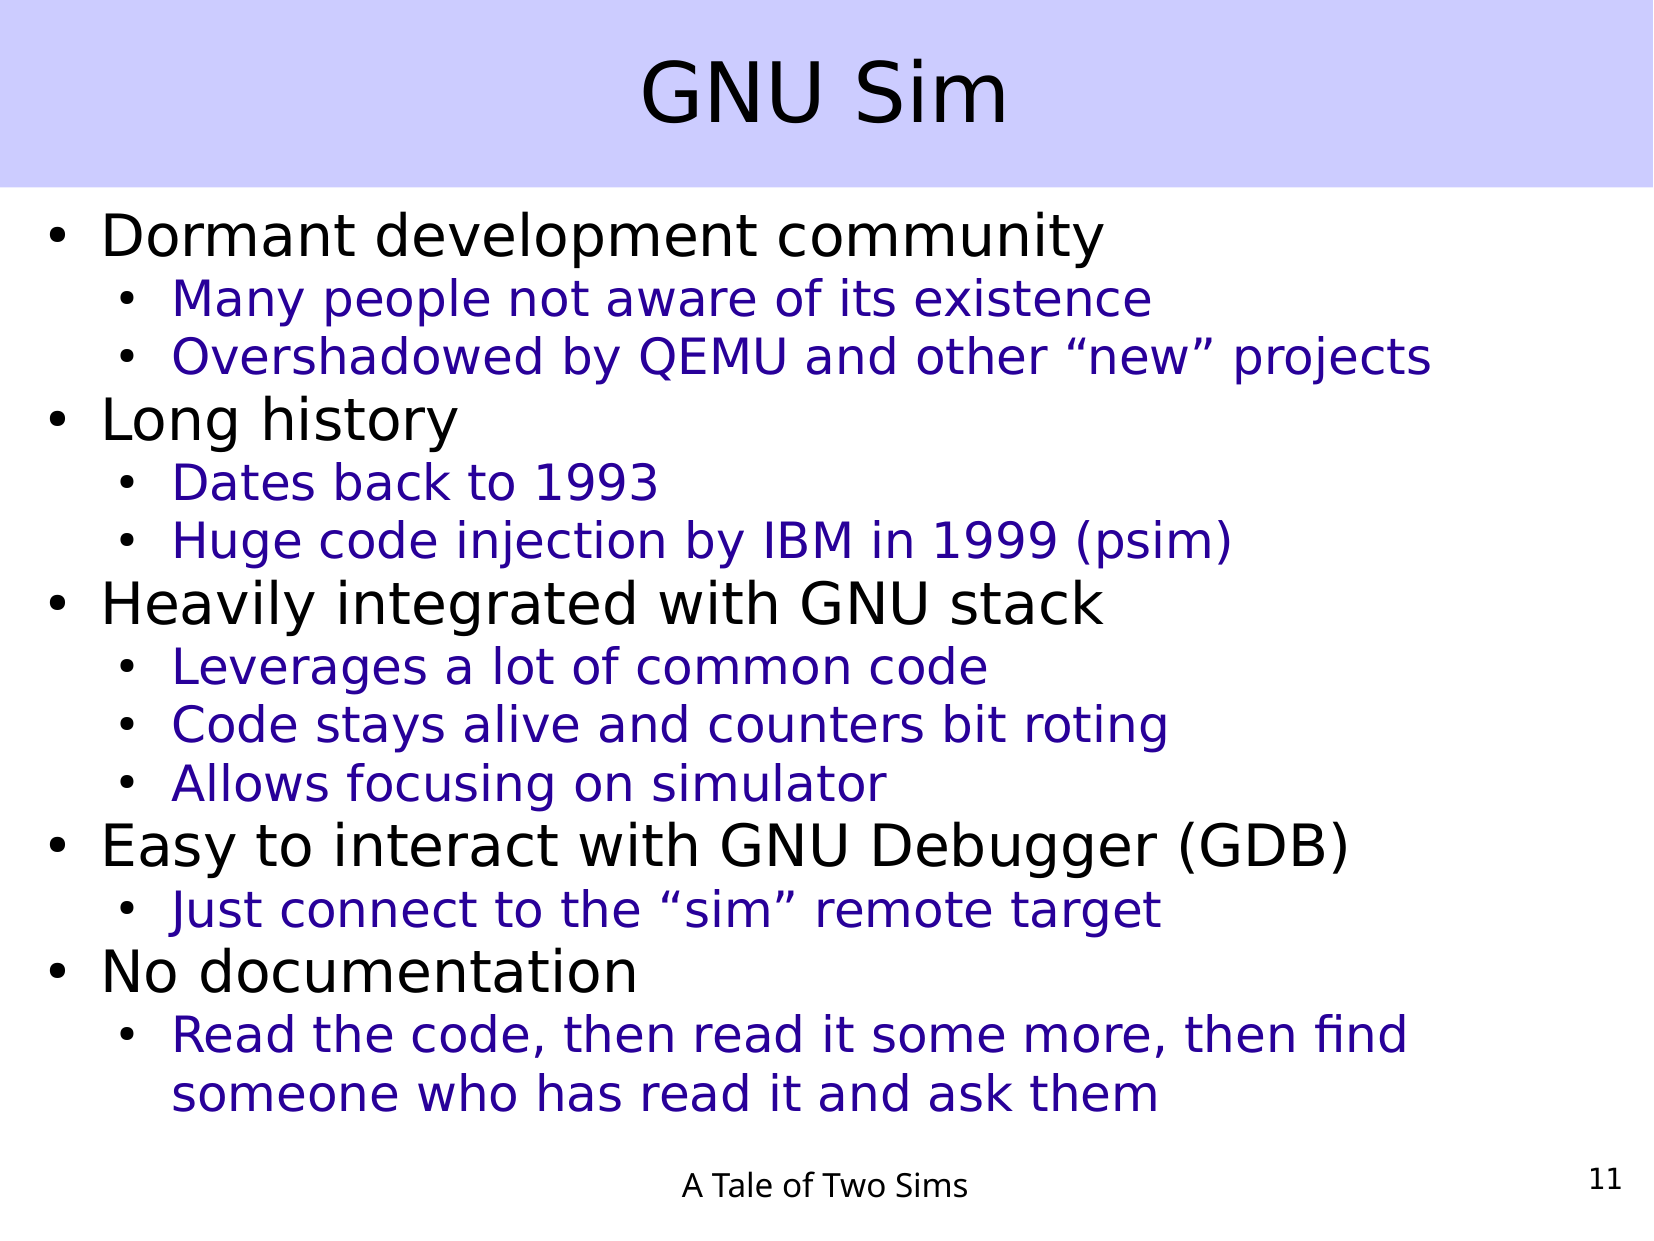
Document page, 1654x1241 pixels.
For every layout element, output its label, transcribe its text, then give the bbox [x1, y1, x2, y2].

title GNU Sim [0, 0, 1651, 188]
list Dormant development community Many people not aware of its existence Overshadowed by QEMU and other “new” projects Long history Dates back to 1993 Huge code injection by IBM in 1999 (psim) Heavily integrated with GNU stack Leverages a lot of common code Code stays alive and counters bit roting Allows focusing on simulator Easy to interact with GNU Debugger (GDB) Just connect to the “sim” remote target No documentation Read the code, then read it some more, then find someone who has read it and ask them [29, 201, 1620, 1151]
